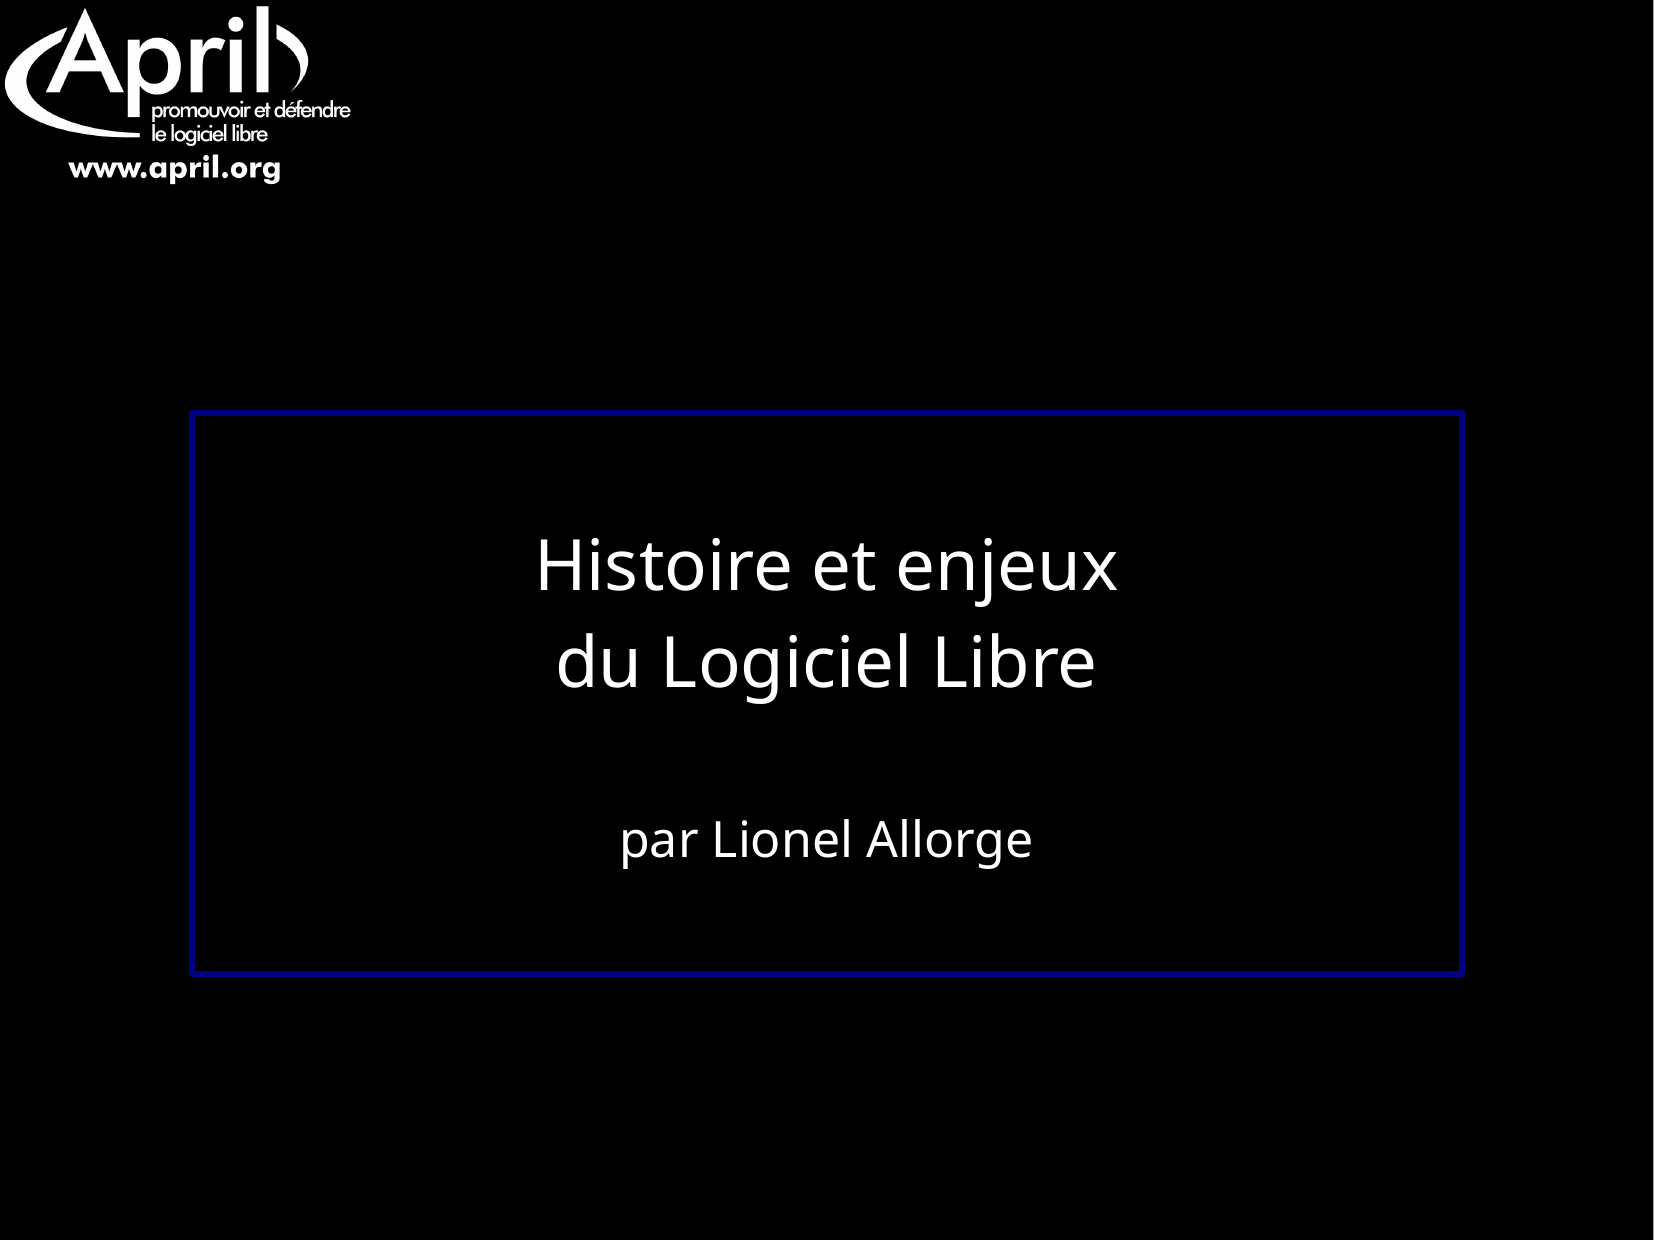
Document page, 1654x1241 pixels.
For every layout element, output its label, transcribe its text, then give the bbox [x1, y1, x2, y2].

title Histoire et enjeux du Logiciel Libre par Lionel Allorge [191, 413, 1462, 975]
picture [0, 0, 355, 200]
